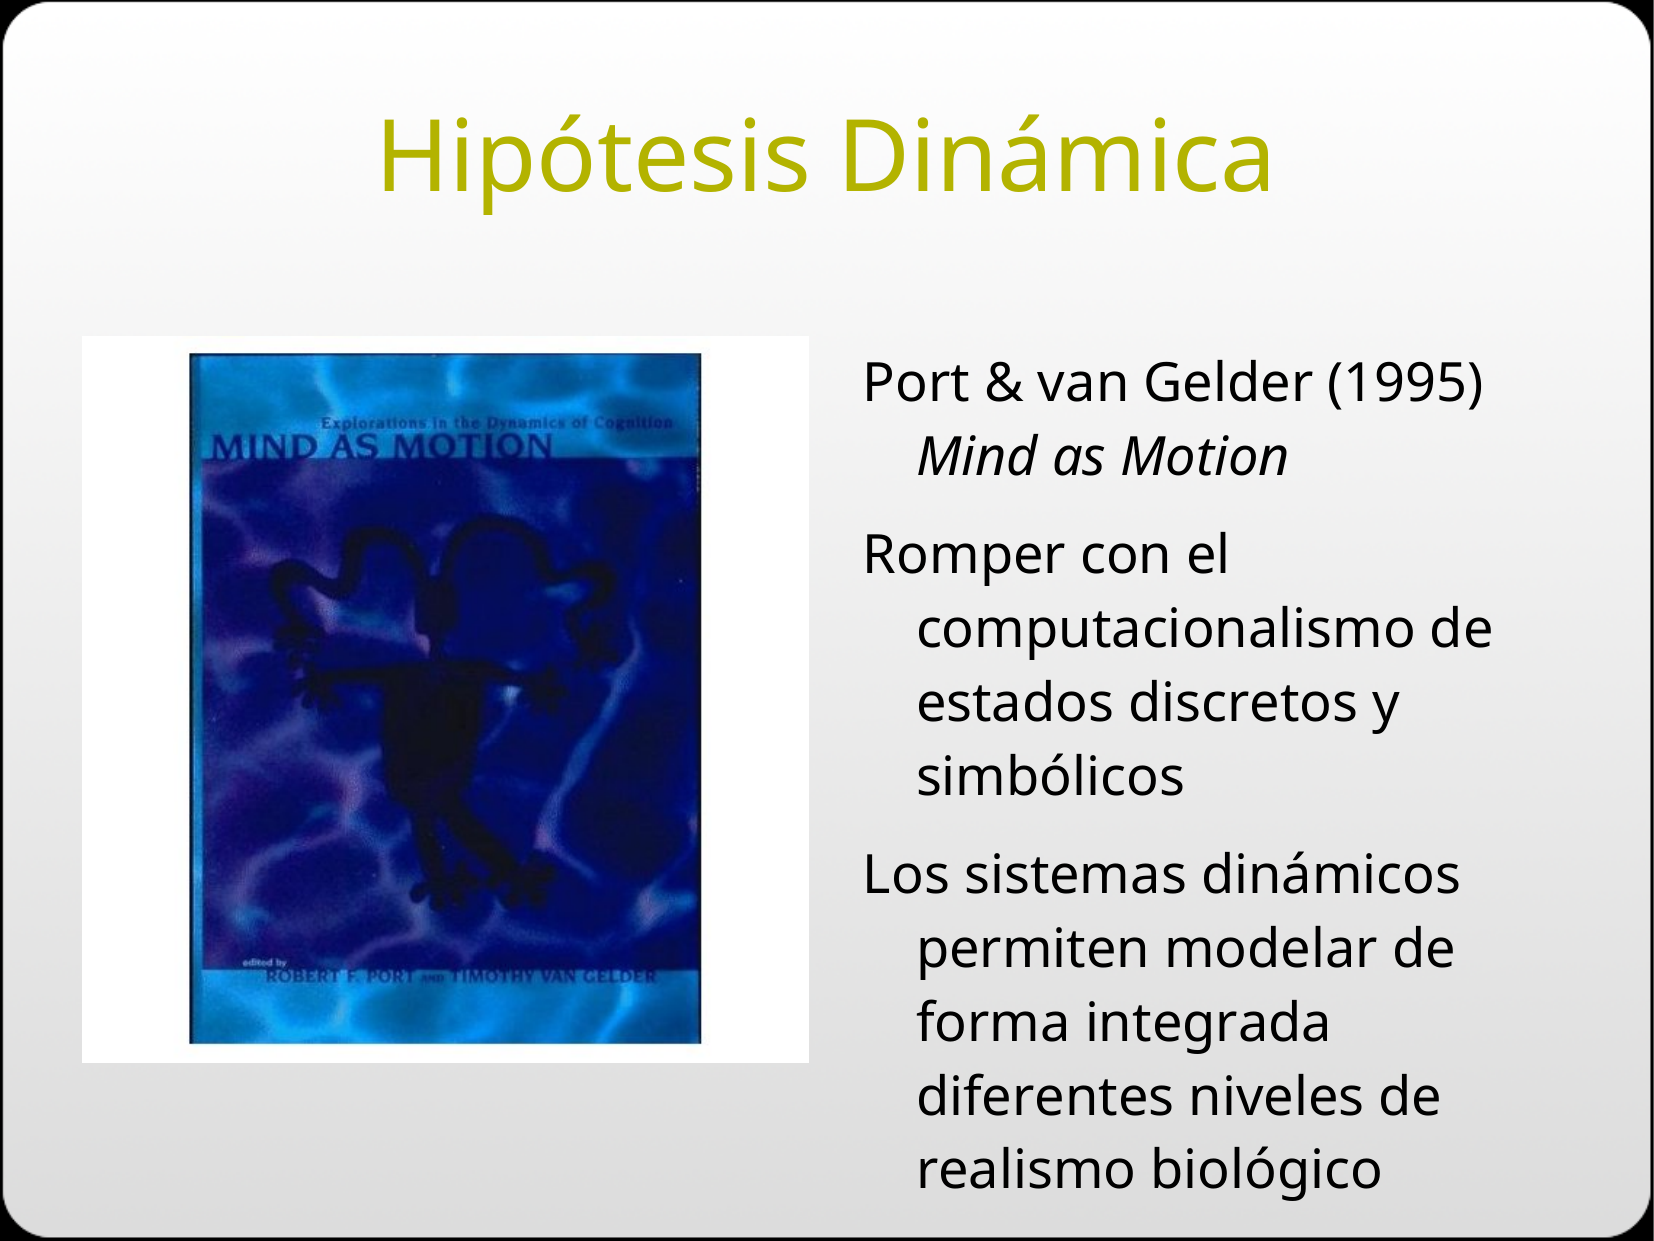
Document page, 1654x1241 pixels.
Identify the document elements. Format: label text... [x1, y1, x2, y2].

picture [0, 0, 1654, 1241]
title Hipótesis Dinámica [82, 49, 1571, 257]
list Port & van Gelder (1995) Mind as Motion Romper con el computacionalismo de estados discretos y simbólicos Los sistemas dinámicos permiten modelar de forma integrada diferentes niveles de realismo biológico [845, 343, 1572, 1045]
